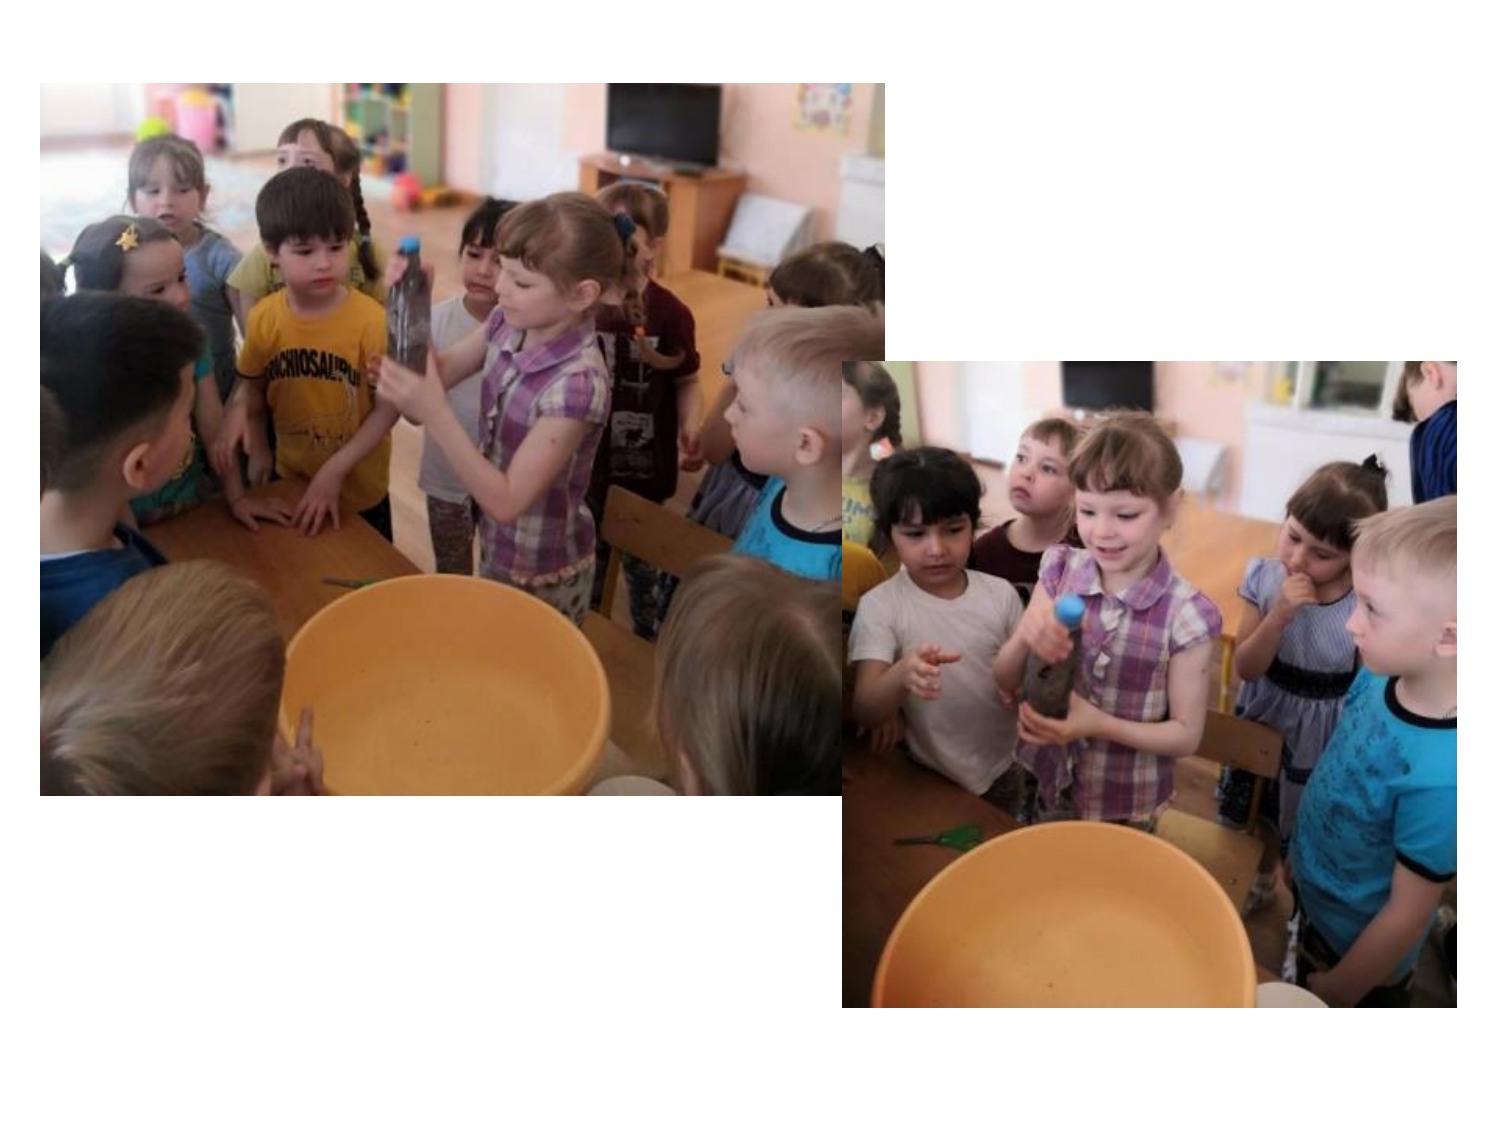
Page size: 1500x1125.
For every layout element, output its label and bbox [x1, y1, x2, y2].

picture [40, 83, 1457, 1008]
